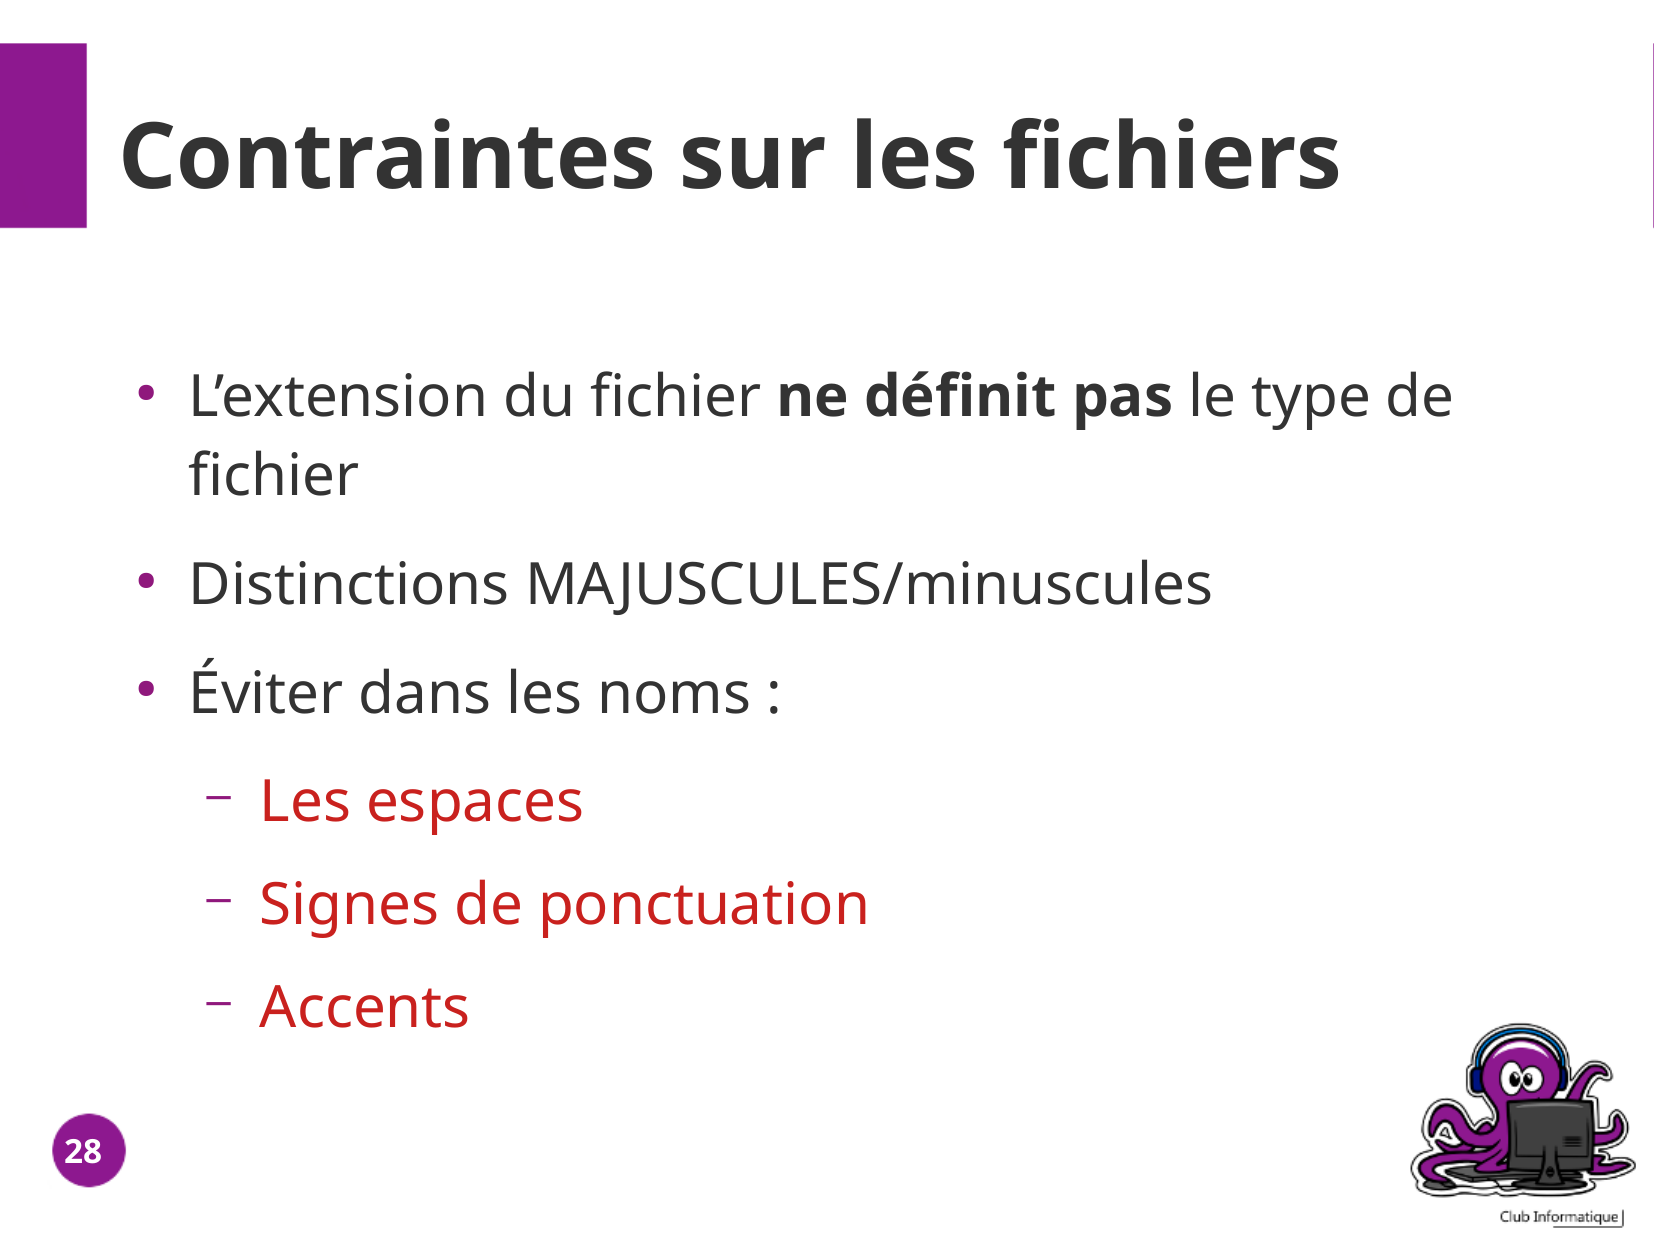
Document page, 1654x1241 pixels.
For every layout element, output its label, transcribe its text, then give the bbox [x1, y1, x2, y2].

title Contraintes sur les fichiers [118, 49, 1571, 257]
picture [0, 0, 1654, 1241]
list L’extension du fichier ne définit pas le type de fichier Distinctions MAJUSCULES/minuscules Éviter dans les noms : Les espaces Signes de ponctuation Accents [118, 354, 1536, 1074]
